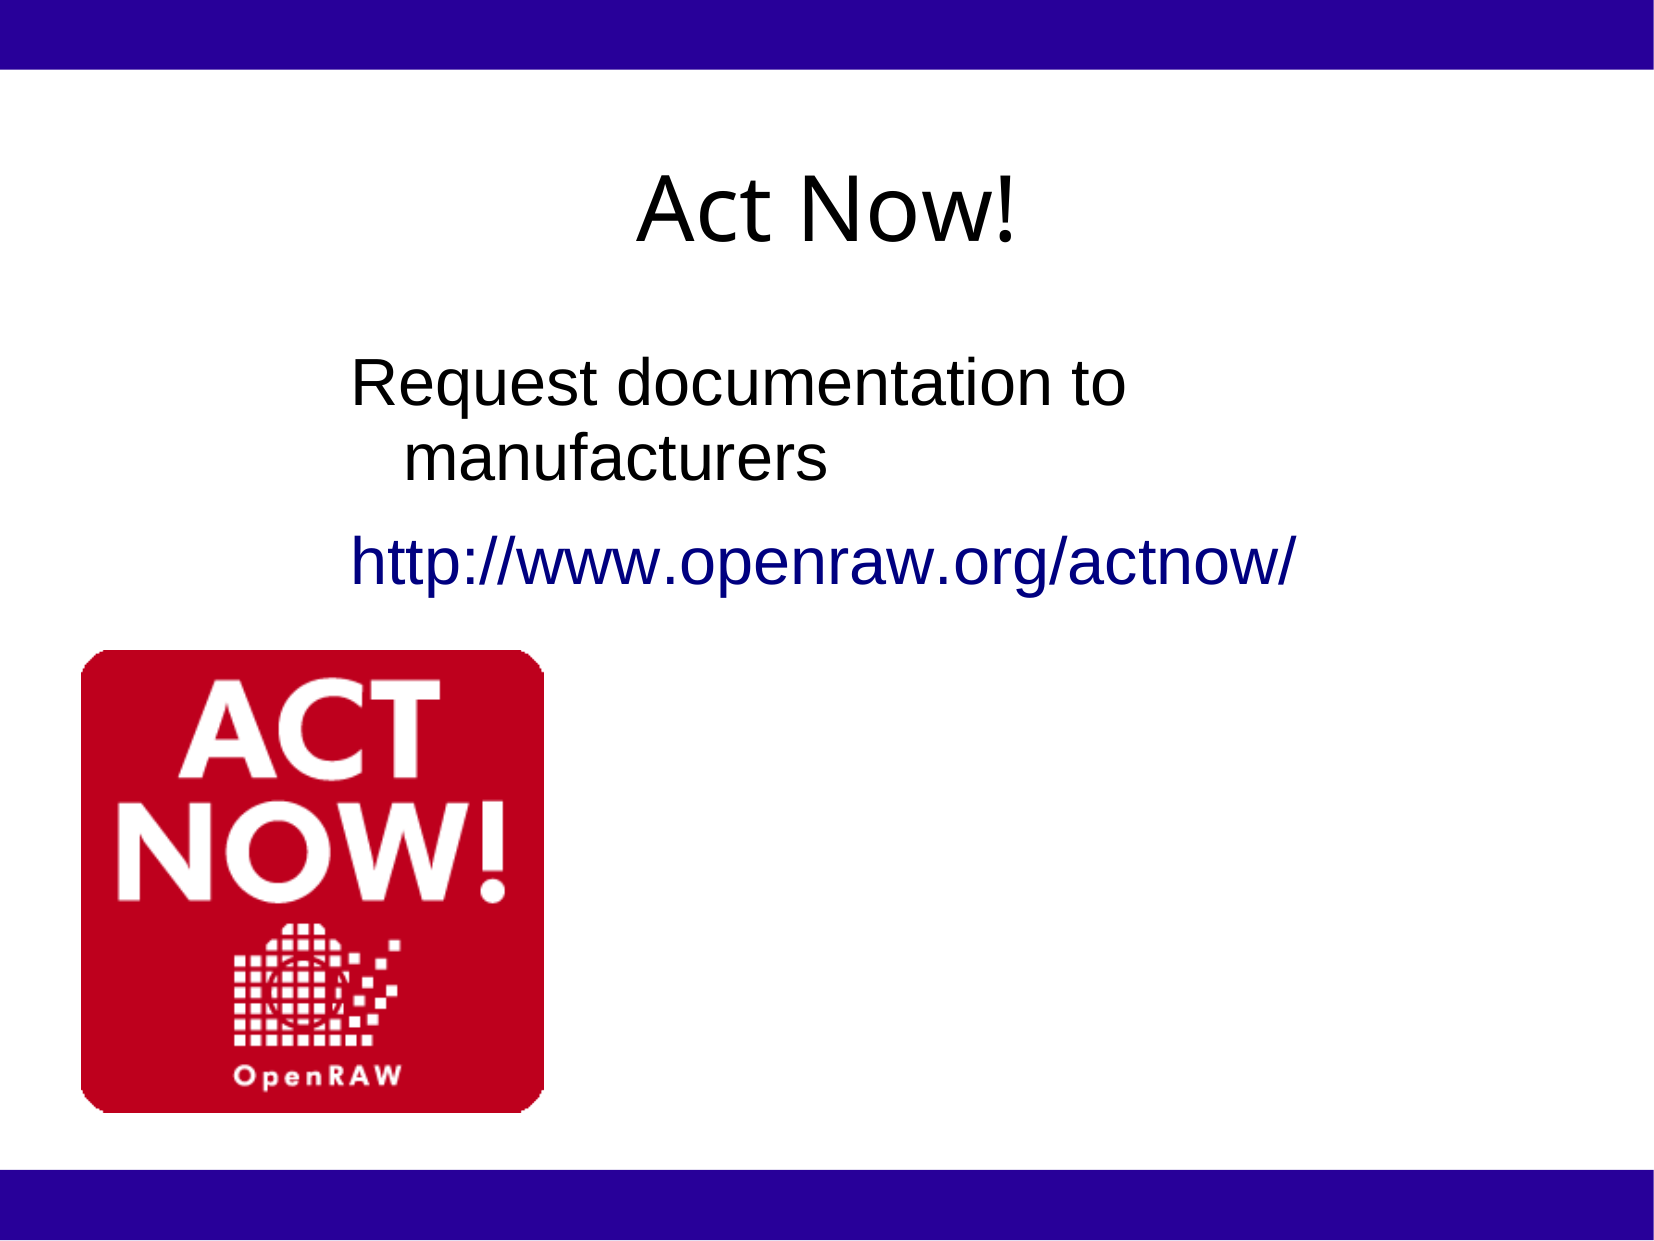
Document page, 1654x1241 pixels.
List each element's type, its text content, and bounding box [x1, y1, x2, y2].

title Act Now! [121, 102, 1534, 311]
list Request documentation to manufacturers http://www.openraw.org/actnow/ [332, 344, 1535, 1127]
picture [81, 650, 332, 1113]
